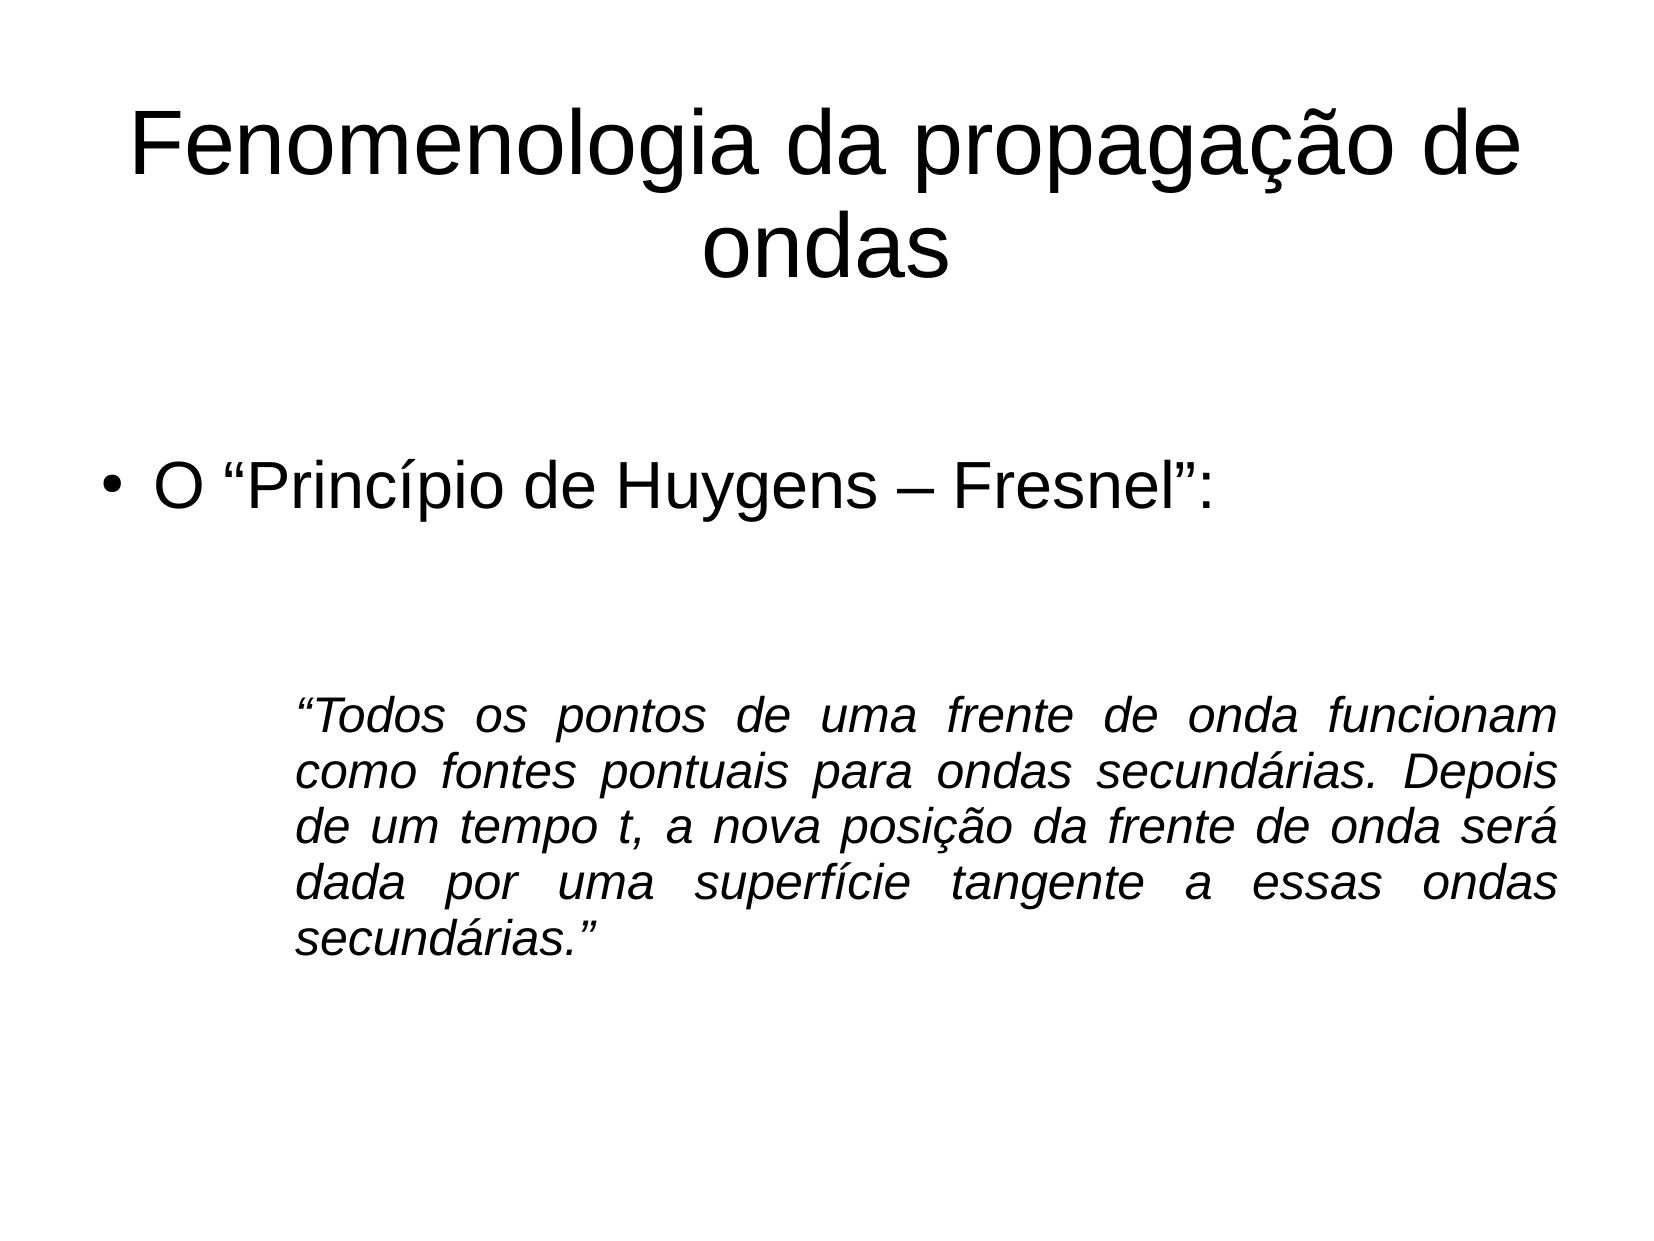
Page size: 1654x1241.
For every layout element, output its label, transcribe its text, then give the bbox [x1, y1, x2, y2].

title Fenomenologia da propagação de ondas [82, 90, 1571, 298]
list O “Princípio de Huygens – Fresnel”: “Todos os pontos de uma frente de onda funcionam como fontes pontuais para ondas secundárias. Depois de um tempo t, a nova posição da frente de onda será dada por uma superfície tangente a essas ondas secundárias.” [82, 343, 1560, 1063]
